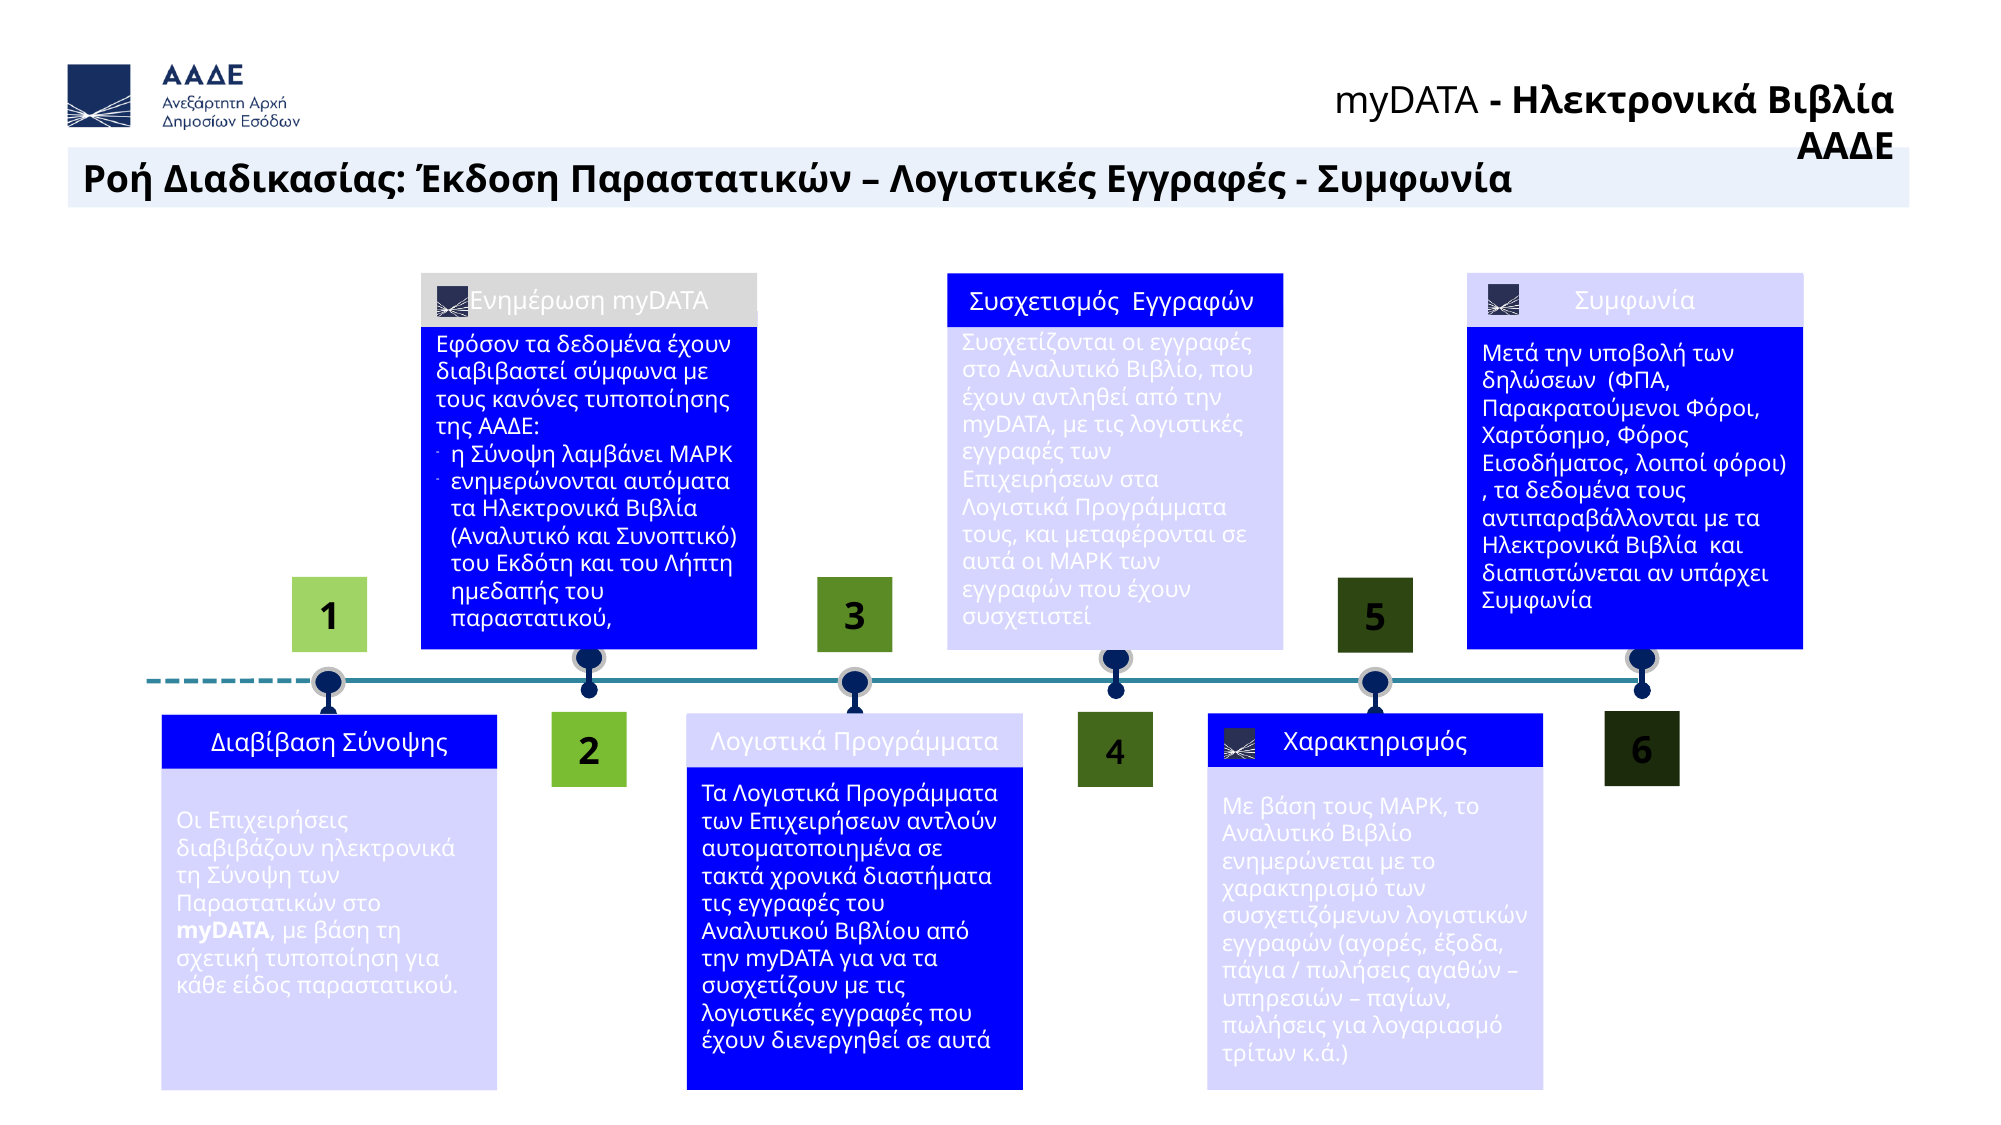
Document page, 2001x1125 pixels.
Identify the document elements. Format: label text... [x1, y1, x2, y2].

text_box Ενημέρωση myDATA [421, 272, 758, 327]
text_box myDATA - Ηλεκτρονικά Βιβλία ΑΑΔΕ [1271, 64, 1910, 175]
text_box Συμφωνία [1467, 272, 1804, 327]
text_box [1360, 668, 1391, 696]
picture [1488, 284, 1519, 315]
text_box 3 [817, 577, 893, 653]
picture [67, 64, 304, 130]
text_box 4 [1077, 711, 1153, 787]
text_box 6 [1604, 711, 1680, 787]
text_box Συσχετισμός Εγγραφών [947, 273, 1284, 328]
text_box Διαβίβαση Σύνοψης [161, 714, 498, 769]
text_box Λογιστικά Προγράμματα [686, 713, 1023, 768]
picture [1224, 728, 1255, 759]
text_box Ροή Διαδικασίας: Έκδοση Παραστατικών – Λογιστικές Εγγραφές - Συμφωνία [67, 147, 1910, 208]
text_box Χαρακτηρισμός [1207, 713, 1544, 767]
text_box [839, 668, 871, 696]
text_box [1626, 650, 1658, 672]
text_box Τα Λογιστικά Προγράμματα των Επιχειρήσεων αντλούν αυτοματοποιημένα σε τακτά χρονικά διαστήματα τις εγγραφές του Αναλυτικού Βιβλίου από την myDATA για να τα συσχετίζουν με τις λογιστικές εγγραφές που έχουν διενεργηθεί σε αυτά [686, 768, 1023, 1090]
text_box Συσχετίζονται οι εγγραφές στο Αναλυτικό Βιβλίο, που έχουν αντληθεί από την myDATA, με τις λογιστικές εγγραφές των Επιχειρήσεων στα Λογιστικά Προγράμματα τους, και μεταφέρονται σε αυτά οι ΜΑΡΚ των εγγραφών που έχουν συσχετιστεί [947, 328, 1284, 650]
text_box 5 [1337, 577, 1413, 653]
text_box [313, 668, 344, 696]
picture [437, 286, 468, 317]
text_box Μετά την υποβολή των δηλώσεων (ΦΠΑ, Παρακρατούμενοι Φόροι, Χαρτόσημο, Φόρος Εισοδήματος, λοιποί φόροι) , τα δεδομένα τους αντιπαραβάλλονται με τα Ηλεκτρονικά Βιβλία και διαπιστώνεται αν υπάρχει Συμφωνία [1467, 327, 1804, 650]
text_box Οι Επιχειρήσεις διαβιβάζουν ηλεκτρονικά τη Σύνοψη των Παραστατικών στο myDATA, με βάση τη σχετική τυποποίηση για κάθε είδος παραστατικού. [161, 769, 498, 1091]
text_box [573, 650, 605, 671]
text_box 2 [551, 711, 627, 787]
text_box Με βάση τους ΜΑΡΚ, το Αναλυτικό Βιβλίο ενημερώνεται με το χαρακτηρισμό των συσχετιζόμενων λογιστικών εγγραφών (αγορές, έξοδα, πάγια / πωλήσεις αγαθών – υπηρεσιών – παγίων, πωλήσεις για λογαριασμό τρίτων κ.ά.) [1207, 767, 1544, 1090]
text_box Εφόσον τα δεδομένα έχουν διαβιβαστεί σύμφωνα με τους κανόνες τυποποίησης της ΑΑΔΕ: η Σύνοψη λαμβάνει ΜΑΡΚ ενημερώνονται αυτόματα τα Ηλεκτρονικά Βιβλία (Αναλυτικό και Συνοπτικό) του Εκδότη και του Λήπτη ημεδαπής του παραστατικού, [421, 327, 758, 650]
text_box 1 [292, 576, 368, 653]
text_box [1100, 650, 1132, 672]
